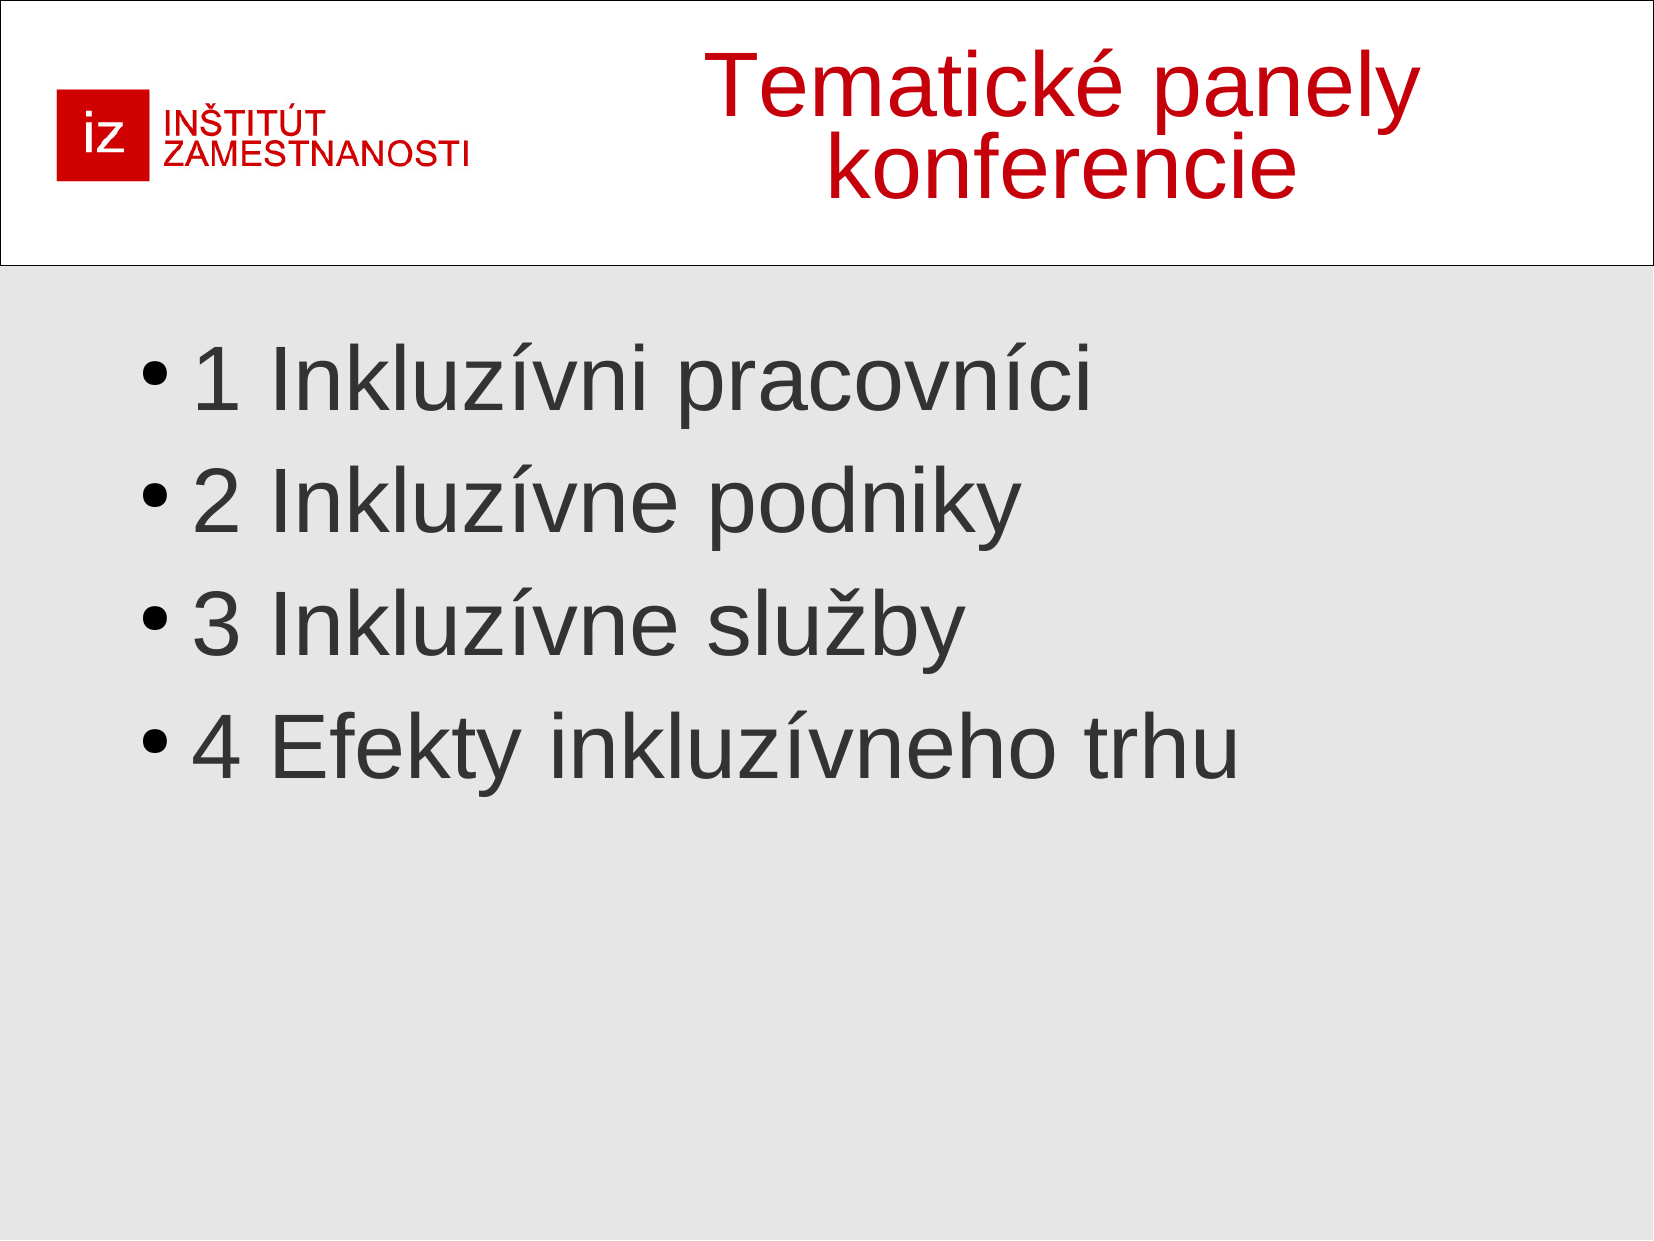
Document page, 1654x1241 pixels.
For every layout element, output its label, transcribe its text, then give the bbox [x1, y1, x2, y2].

picture [5, 8, 518, 257]
list 1 Inkluzívni pracovníci 2 Inkluzívne podniky 3 Inkluzívne služby 4 Efekty inkluzívneho trhu [121, 344, 1418, 1112]
title Tematické panely konferencie [561, 37, 1565, 229]
